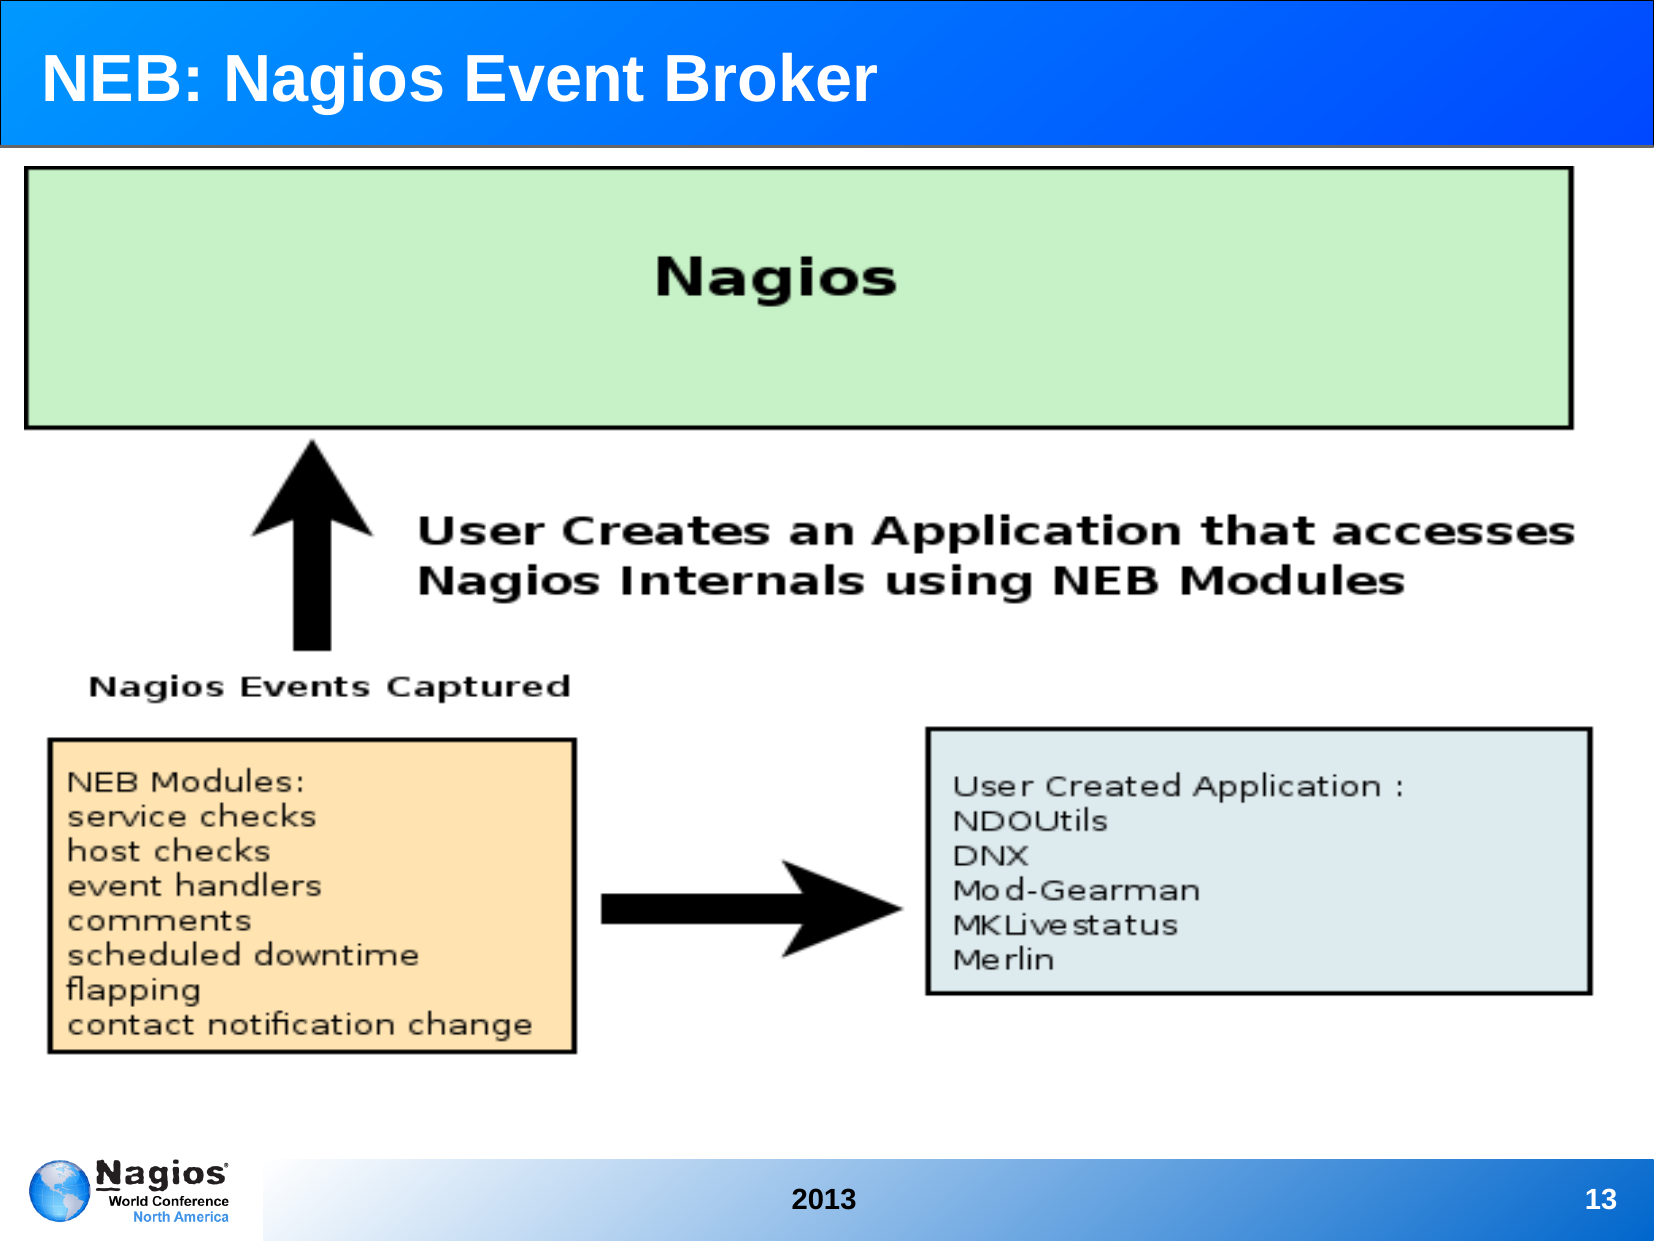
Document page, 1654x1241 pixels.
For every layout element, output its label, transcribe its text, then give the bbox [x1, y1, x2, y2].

title NEB: Nagios Event Broker [41, 29, 1248, 127]
picture [24, 166, 1599, 1111]
picture [29, 1159, 229, 1235]
